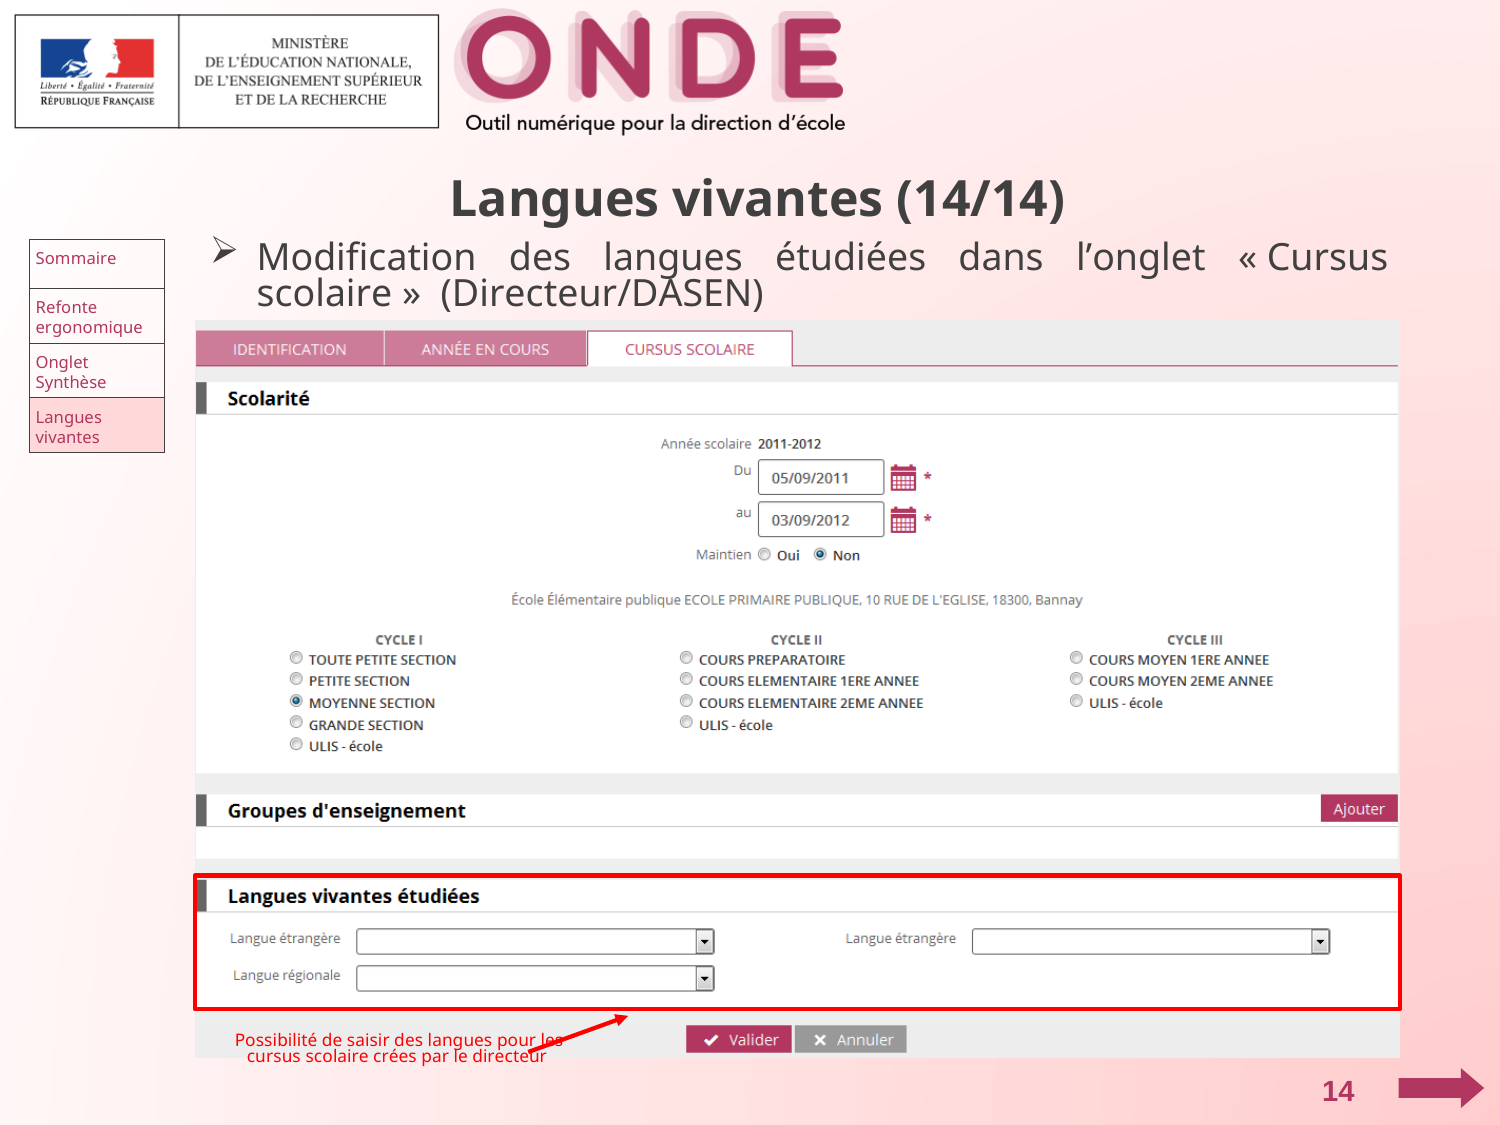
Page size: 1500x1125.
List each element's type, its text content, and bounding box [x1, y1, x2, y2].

picture [0, 0, 1500, 1125]
table_header Sommaire [30, 240, 164, 288]
text_box <numéro> [1257, 1064, 1420, 1117]
table_cell Onglet Synthèse [30, 344, 164, 397]
table_cell Refonte ergonomique [30, 289, 164, 343]
text_box Langues vivantes (14/14) [82, 154, 1433, 238]
text_box [1399, 1070, 1483, 1106]
table_cell Langues vivantes [30, 398, 164, 452]
text_box Possibilité de saisir des langues pour les cursus scolaire crées par le directeur [219, 1024, 580, 1091]
text_box Modification des langues étudiées dans l’onglet « Cursus scolaire » (Directeur/DASEN) [195, 233, 1405, 1036]
